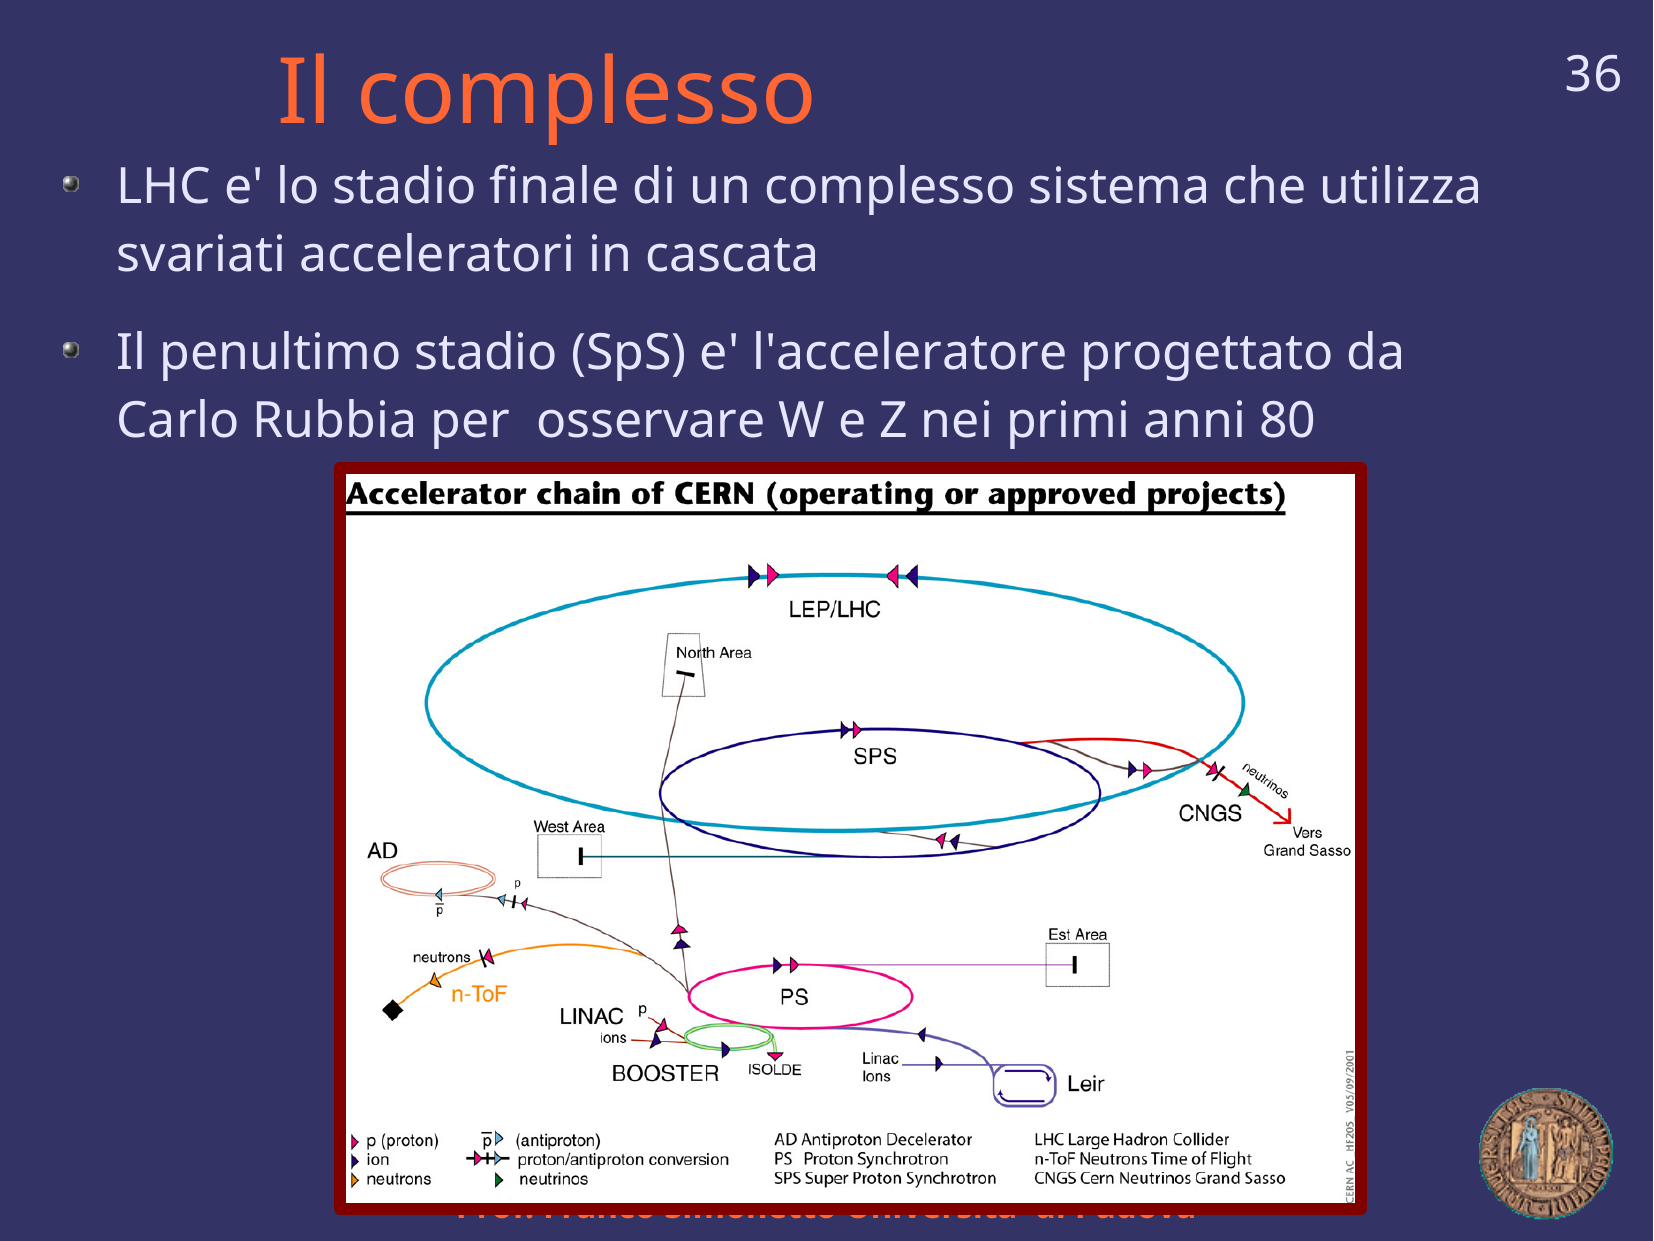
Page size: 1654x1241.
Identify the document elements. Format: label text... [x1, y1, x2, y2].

title Il complesso [82, 37, 1013, 139]
picture [1479, 1087, 1613, 1221]
picture [345, 473, 1355, 1203]
list LHC e' lo stadio finale di un complesso sistema che utilizza svariati acceleratori in cascata Il penultimo stadio (SpS) e' l'acceleratore progettato da Carlo Rubbia per osservare W e Z nei primi anni 80 [45, 150, 1516, 713]
